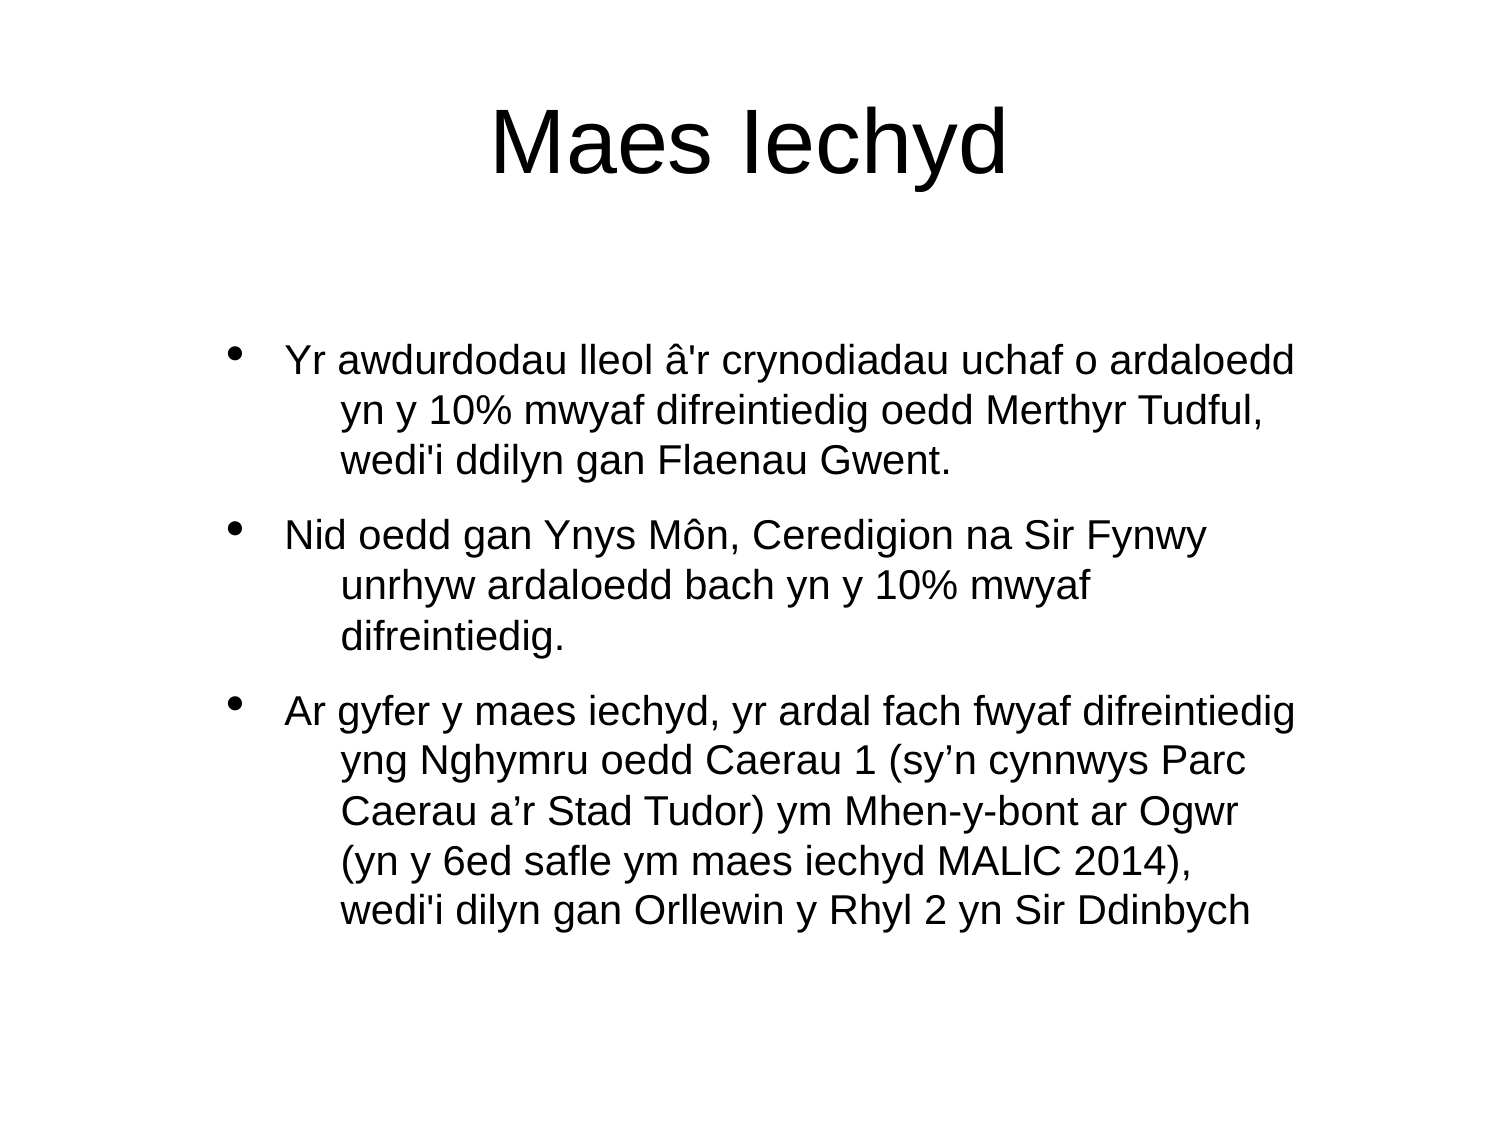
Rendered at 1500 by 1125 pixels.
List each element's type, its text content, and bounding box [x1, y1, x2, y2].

text_box Yr awdurdodau lleol â'r crynodiadau uchaf o ardaloedd yn y 10% mwyaf difreintiedig oedd Merthyr Tudful, wedi'i ddilyn gan Flaenau Gwent. Nid oedd gan Ynys Môn, Ceredigion na Sir Fynwy unrhyw ardaloedd bach yn y 10% mwyaf difreintiedig. Ar gyfer y maes iechyd, yr ardal fach fwyaf difreintiedig yng Nghymru oedd Caerau 1 (sy’n cynnwys Parc Caerau a’r Stad Tudor) ym Mhen-y-bont ar Ogwr (yn y 6ed safle ym maes iechyd MALlC 2014), wedi'i dilyn gan Orllewin y Rhyl 2 yn Sir Ddinbych [213, 326, 1322, 941]
title Maes Iechyd [75, 42, 1426, 231]
